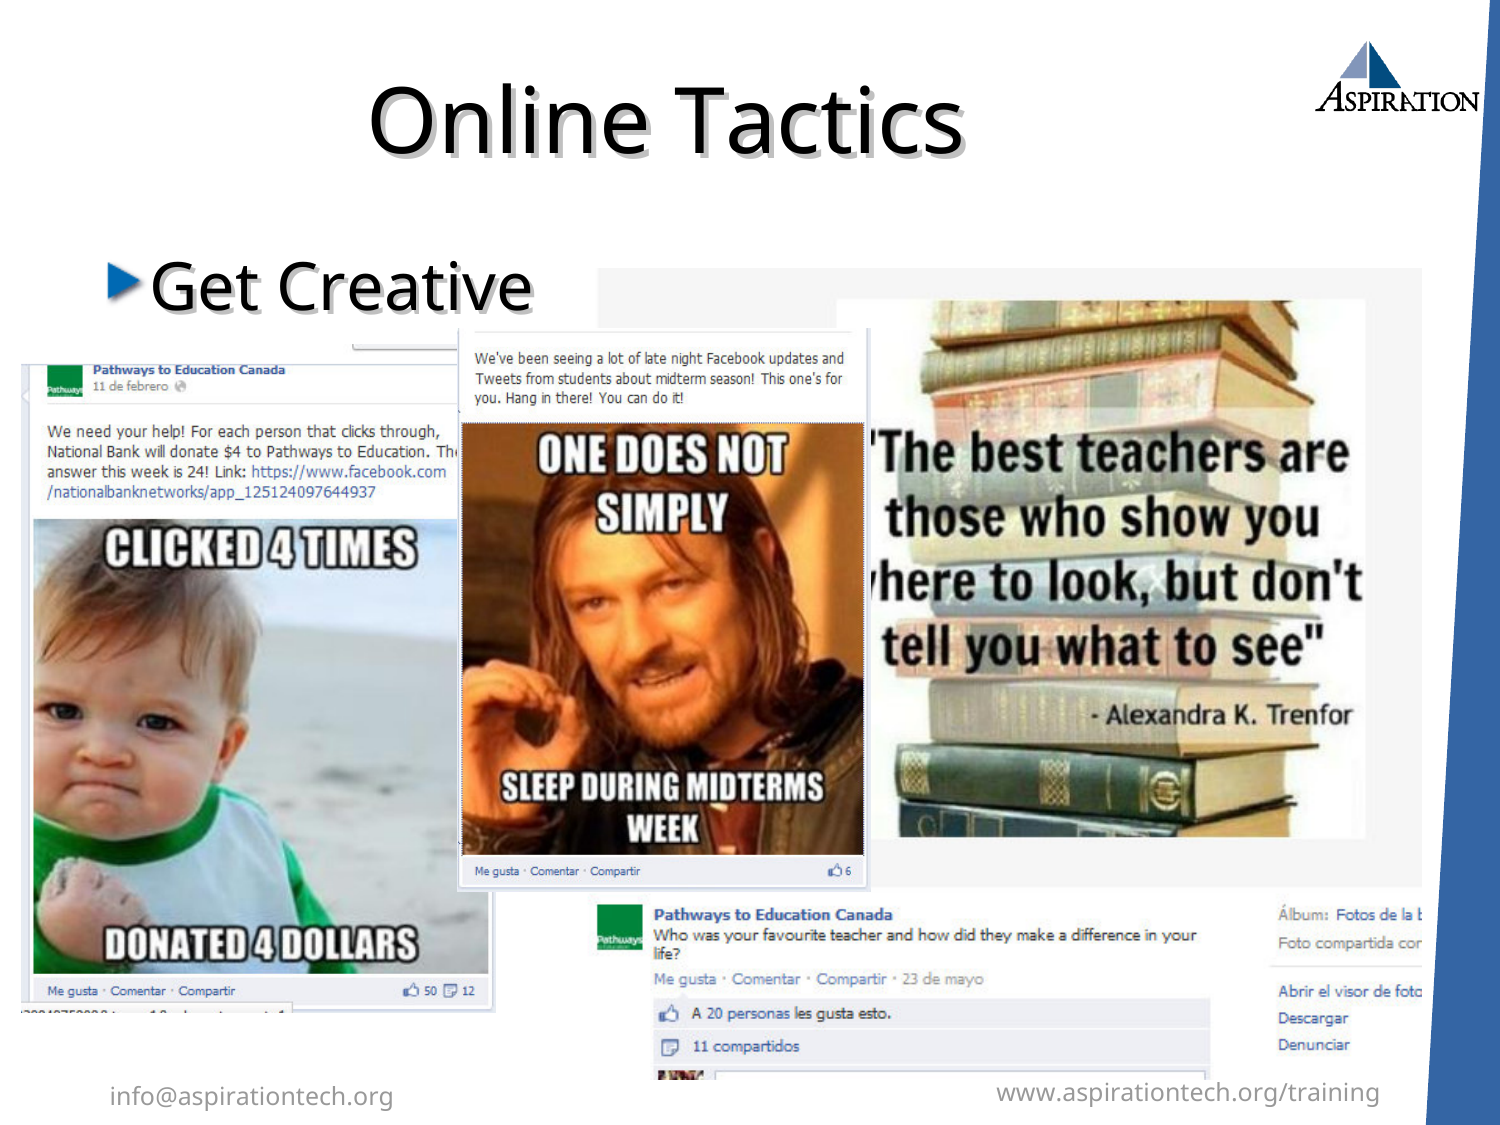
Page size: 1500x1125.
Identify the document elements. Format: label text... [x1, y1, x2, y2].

list Get Creative [49, 238, 1447, 892]
picture [21, 268, 1422, 1081]
picture [1315, 41, 1480, 120]
title Online Tactics [49, 19, 1284, 206]
